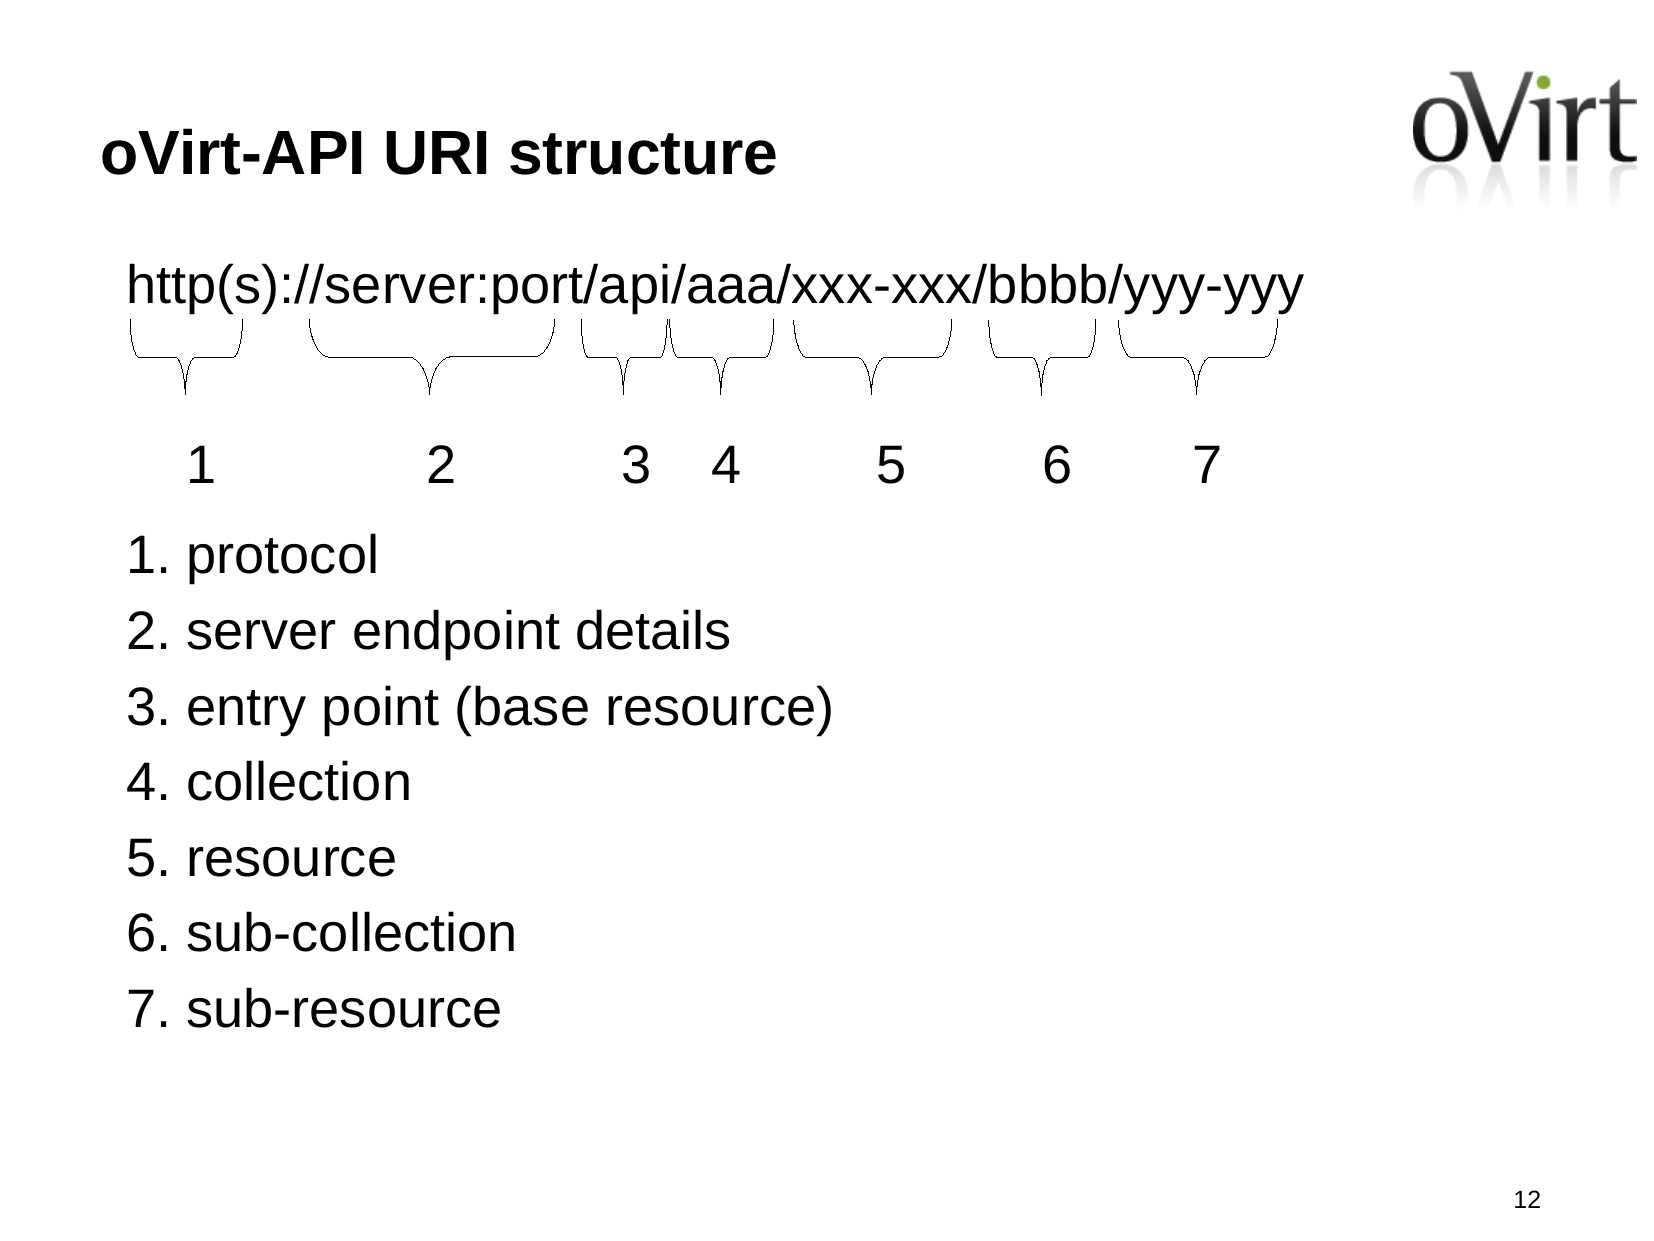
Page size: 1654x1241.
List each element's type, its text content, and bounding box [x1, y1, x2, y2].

picture [1413, 63, 1637, 212]
title oVirt-API URI structure [100, 96, 1424, 209]
list http(s)://server:port/api/aaa/xxx-xxx/bbbb/yyy-yyy 1 2 3 4 5 6 7 1. protocol 2. server endpoint details 3. entry point (base resource) 4. collection 5. resource 6. sub-collection 7. sub-resource [55, 254, 1589, 1220]
